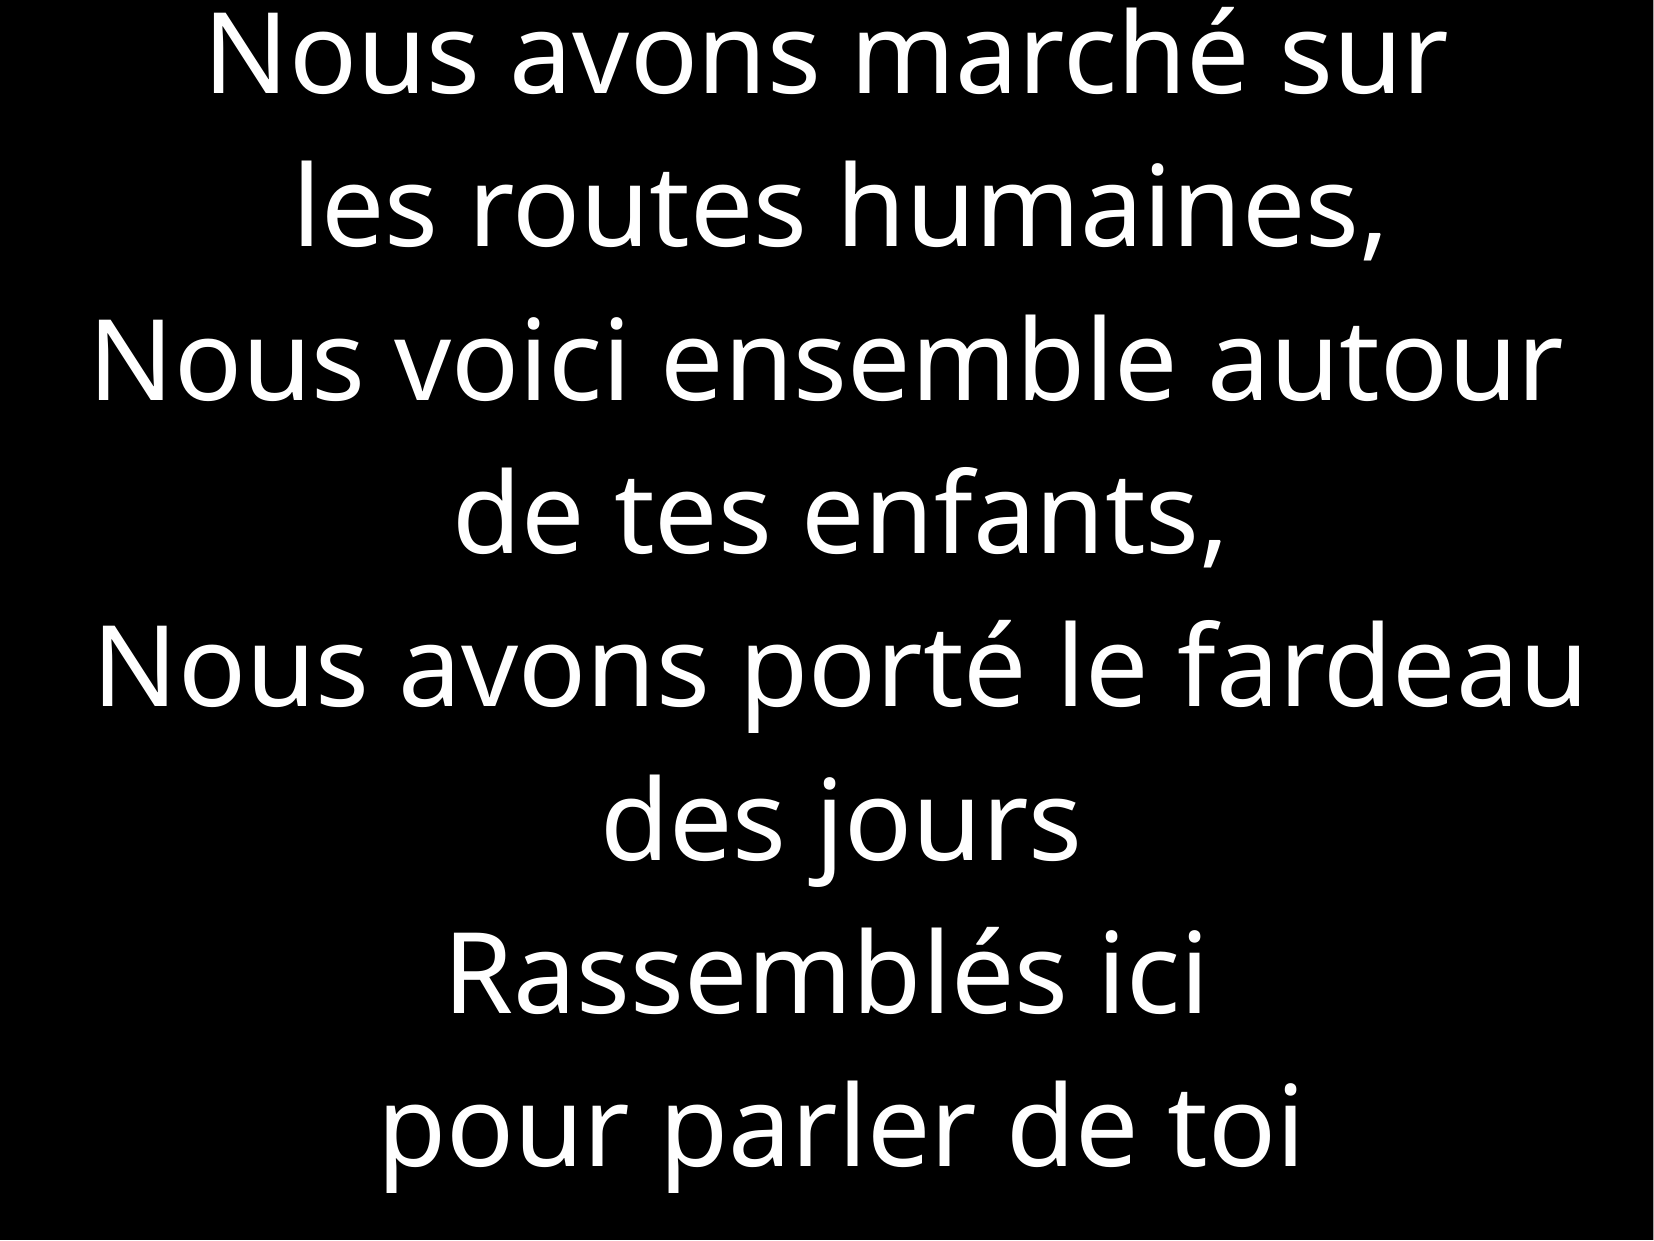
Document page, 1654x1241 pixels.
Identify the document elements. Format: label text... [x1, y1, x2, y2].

subtitle Nous avons marché sur les routes humaines, Nous voici ensemble autour de tes enfants, Nous avons porté le fardeau des jours Rassemblés ici pour parler de toi [29, 0, 1654, 1214]
